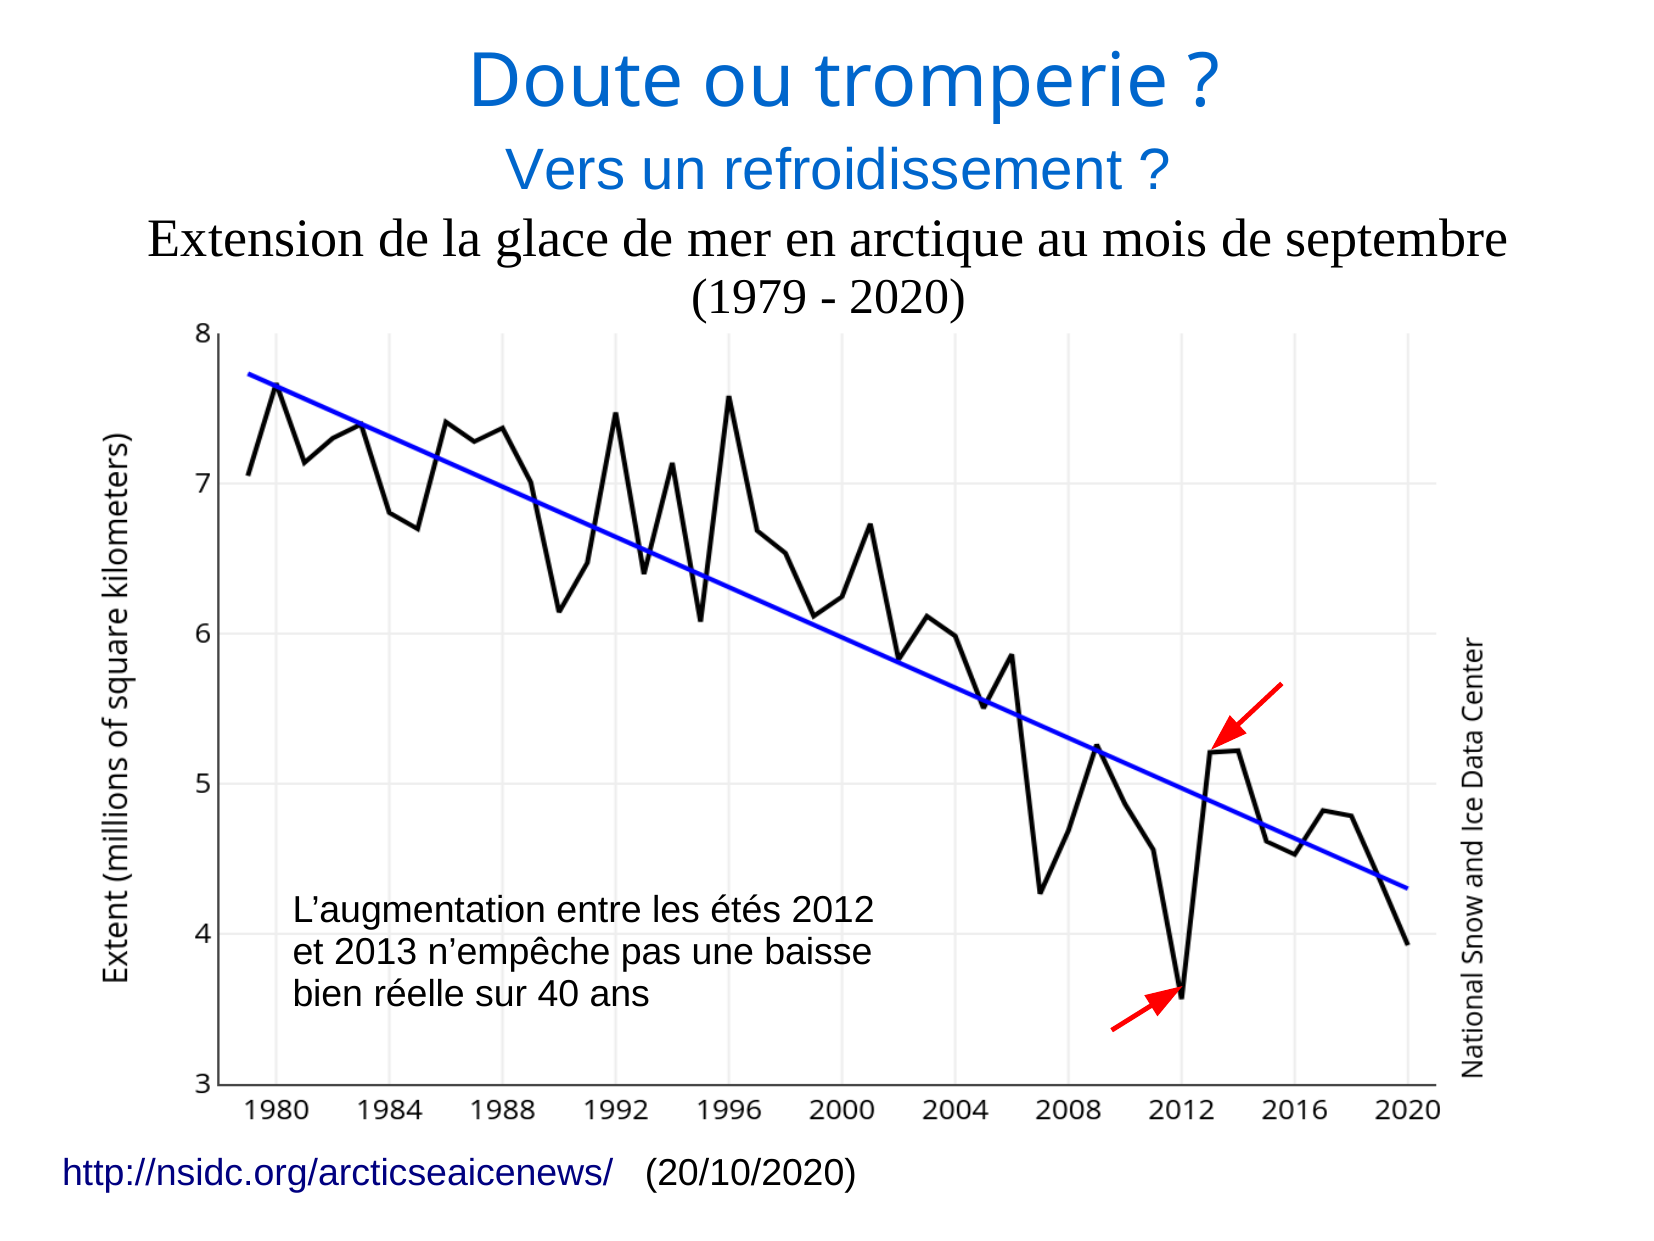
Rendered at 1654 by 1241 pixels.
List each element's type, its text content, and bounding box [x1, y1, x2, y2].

text_box L’augmentation entre les étés 2012 et 2013 n’empêche pas une baisse bien réelle sur 40 ans [277, 881, 926, 1023]
text_box http://nsidc.org/arcticseaicenews/ (20/10/2020) [47, 1144, 922, 1202]
picture [94, 343, 1524, 1134]
text_box Doute ou tromperie ? [94, 23, 1595, 129]
text_box Vers un refroidissement ? [88, 124, 1589, 219]
text_box Extension de la glace de mer en arctique au mois de septembre (1979 - 2020) [87, 201, 1570, 343]
